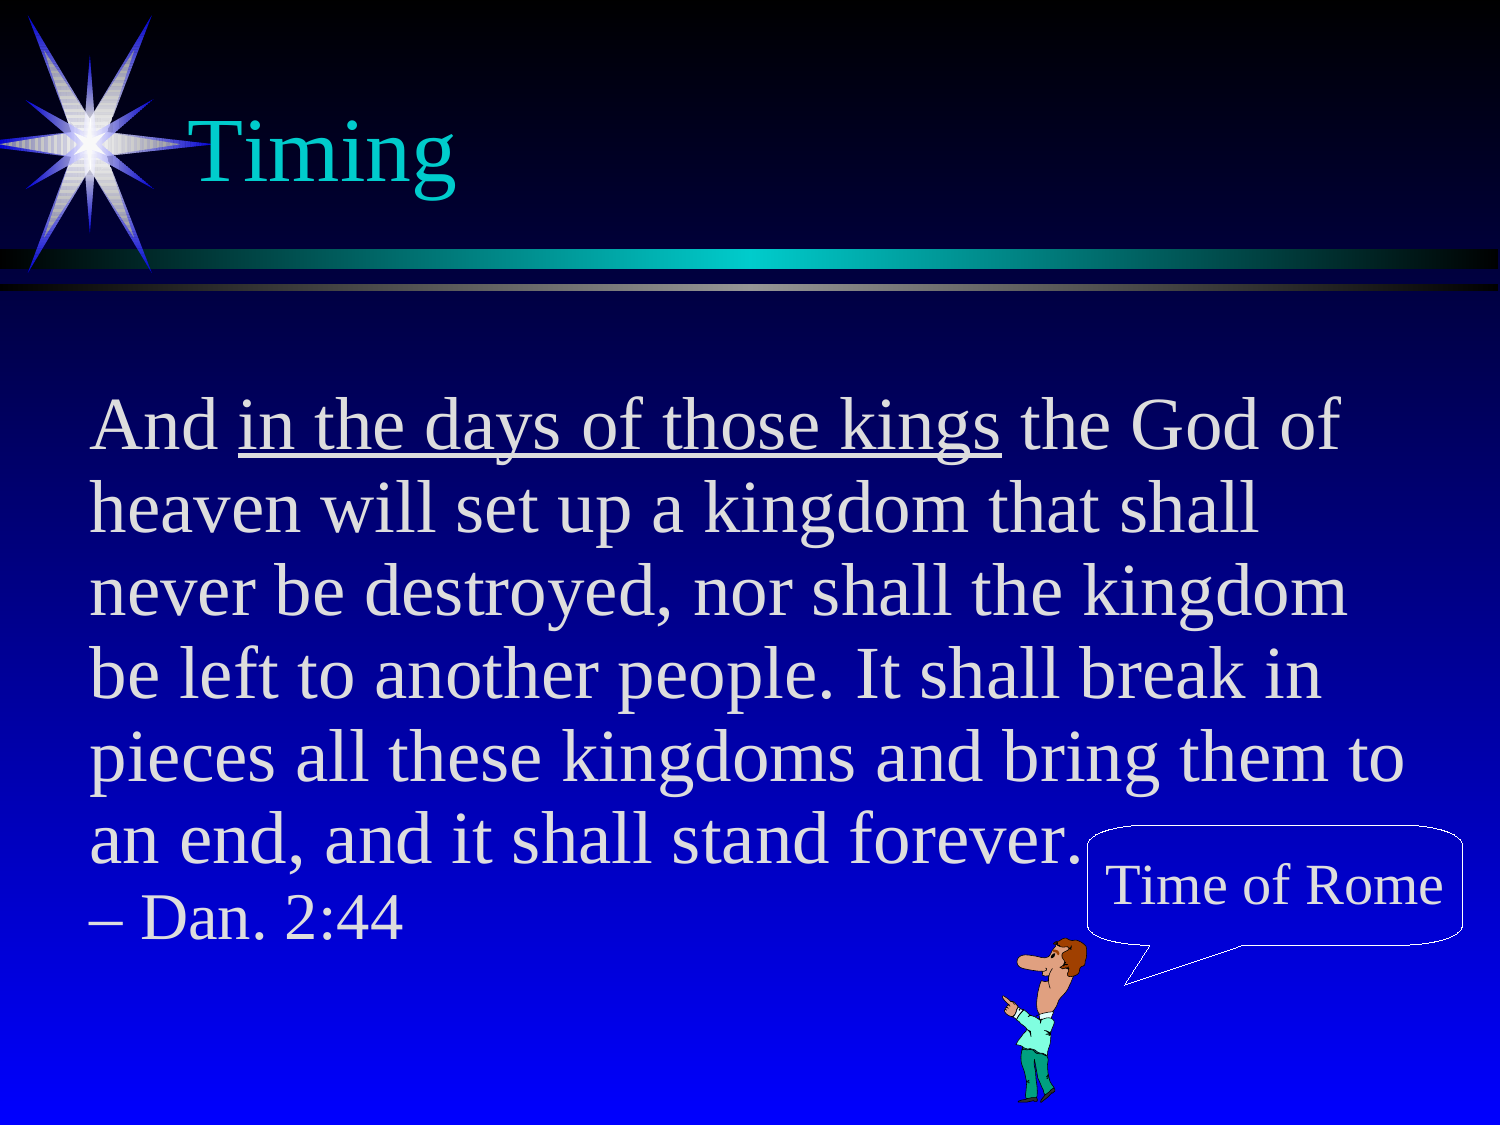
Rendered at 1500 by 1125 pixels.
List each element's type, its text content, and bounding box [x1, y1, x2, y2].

text_box And in the days of those kings the God of heaven will set up a kingdom that shall never be destroyed, nor shall the kingdom be left to another people. It shall break in pieces all these kingdoms and bring them to an end, and it shall stand forever. – Dan. 2:44 [75, 375, 1426, 1028]
chart [1001, 937, 1088, 1104]
text_box Time of Rome [1087, 825, 1463, 986]
title Timing [187, 56, 1463, 244]
